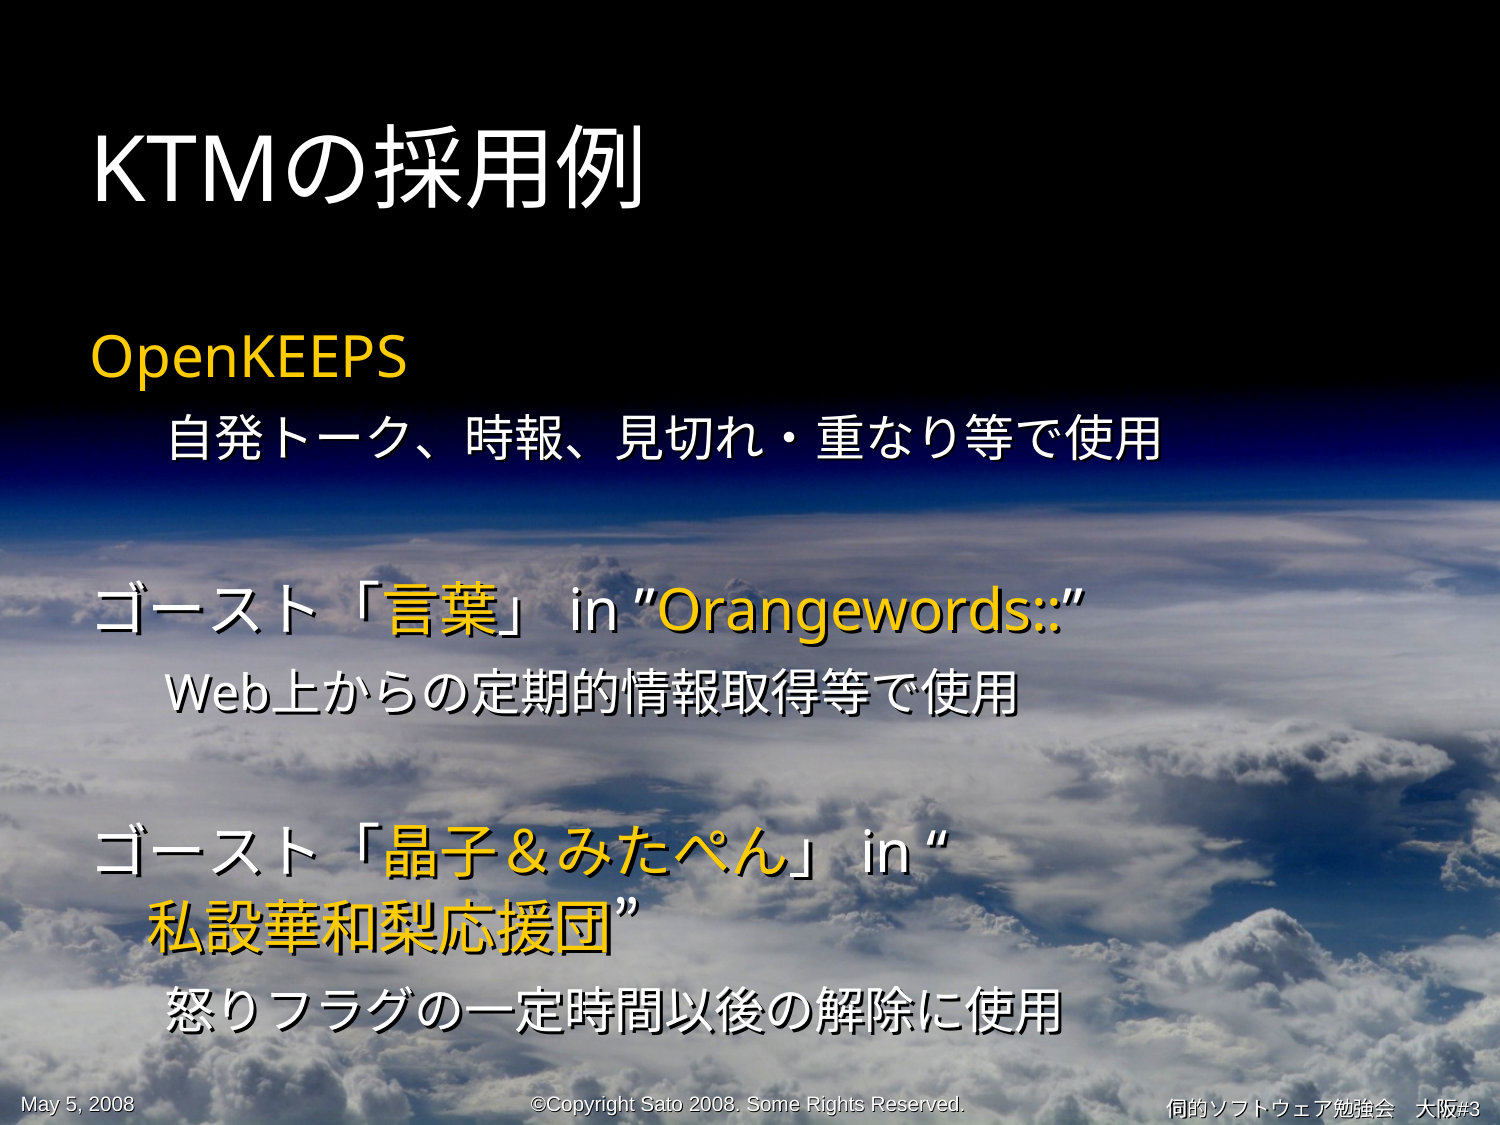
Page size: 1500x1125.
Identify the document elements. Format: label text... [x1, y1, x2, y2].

title KTMの採用例 [75, 47, 1426, 276]
list OpenKEEPS 自発トーク、時報、見切れ・重なり等で使用 ゴースト「言葉」 in ”Orangewords::” Web上からの定期的情報取得等で使用 ゴースト「晶子＆みたぺん」 in “私設華和梨応援団” 怒りフラグの一定時間以後の解除に使用 [75, 312, 1426, 994]
